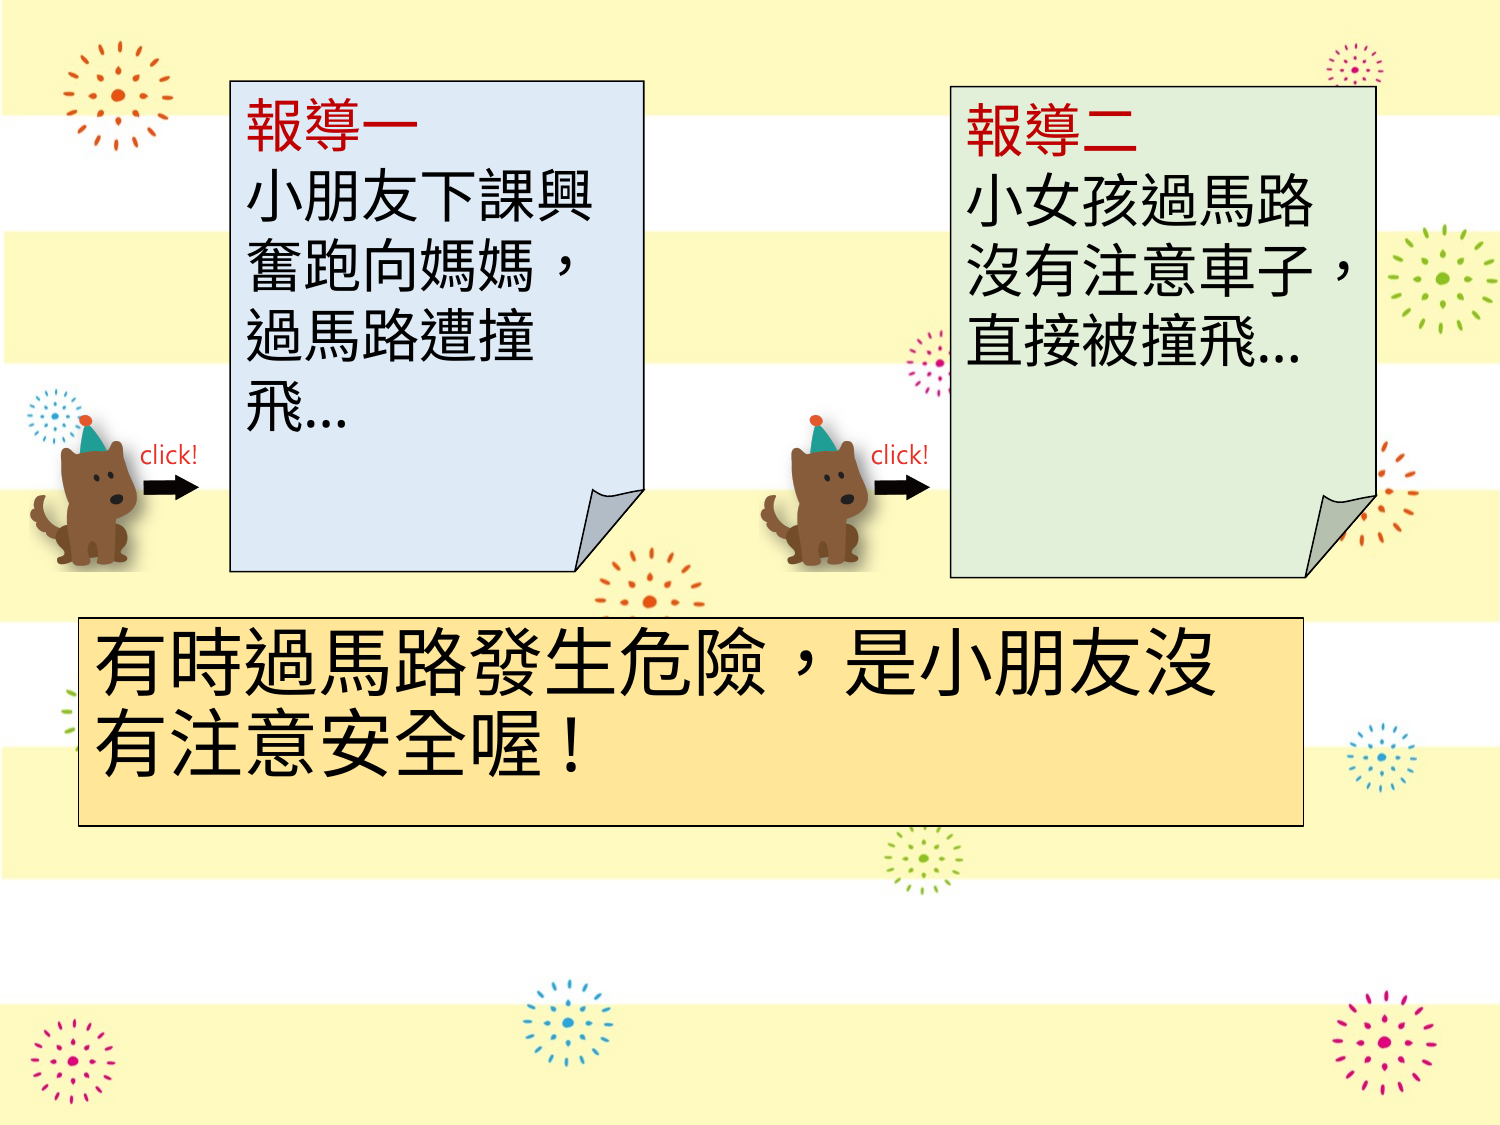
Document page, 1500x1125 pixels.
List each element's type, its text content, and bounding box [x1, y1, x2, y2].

text_box 報導一 小朋友下課興奮跑向媽媽，過馬路遭撞飛… [230, 81, 644, 572]
text_box 報導二 小女孩過馬路沒有注意車子，直接被撞飛… [950, 86, 1376, 578]
picture [0, 0, 1500, 1125]
list 有時過馬路發生危險，是小朋友沒有注意安全喔! [78, 617, 1304, 826]
